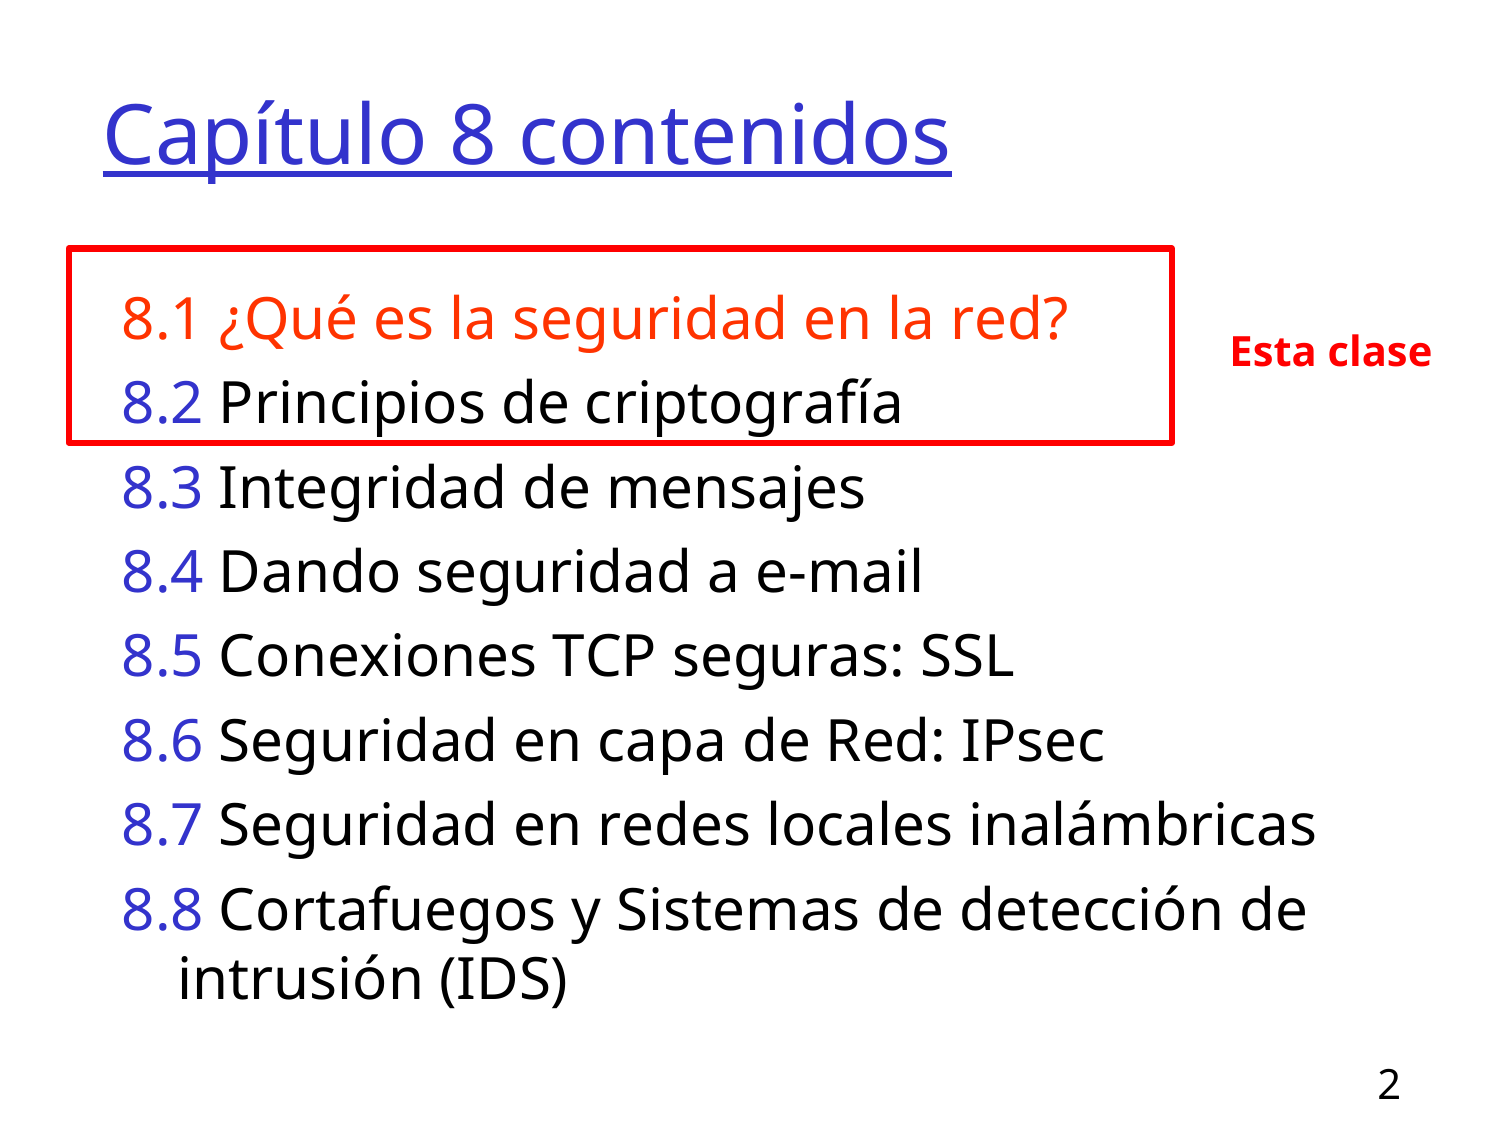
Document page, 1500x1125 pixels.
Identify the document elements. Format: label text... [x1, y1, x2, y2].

list 8.1 ¿Qué es la seguridad en la red? 8.2 Principios de criptografía 8.3 Integridad de mensajes 8.4 Dando seguridad a e-mail 8.5 Conexiones TCP seguras: SSL 8.6 Seguridad en capa de Red: IPsec 8.7 Seguridad en redes locales inalámbricas 8.8 Cortafuegos y Sistemas de detección de intrusión (IDS) [106, 273, 1382, 1037]
text_box Esta clase [1214, 317, 1481, 383]
list 8.1 ¿Qué es la seguridad en la red? 8.2 Principios de criptografía 8.3 Integridad de mensajes 8.4 Dando seguridad a e-mail 8.5 Conexiones TCP seguras: SSL 8.6 Seguridad en capa de Red: IPsec 8.7 Seguridad en redes locales inalámbricas 8.8 Cortafuegos y Sistemas de detección de intrusión (IDS) [106, 273, 1169, 440]
title Capítulo 8 contenidos [87, 37, 1363, 225]
